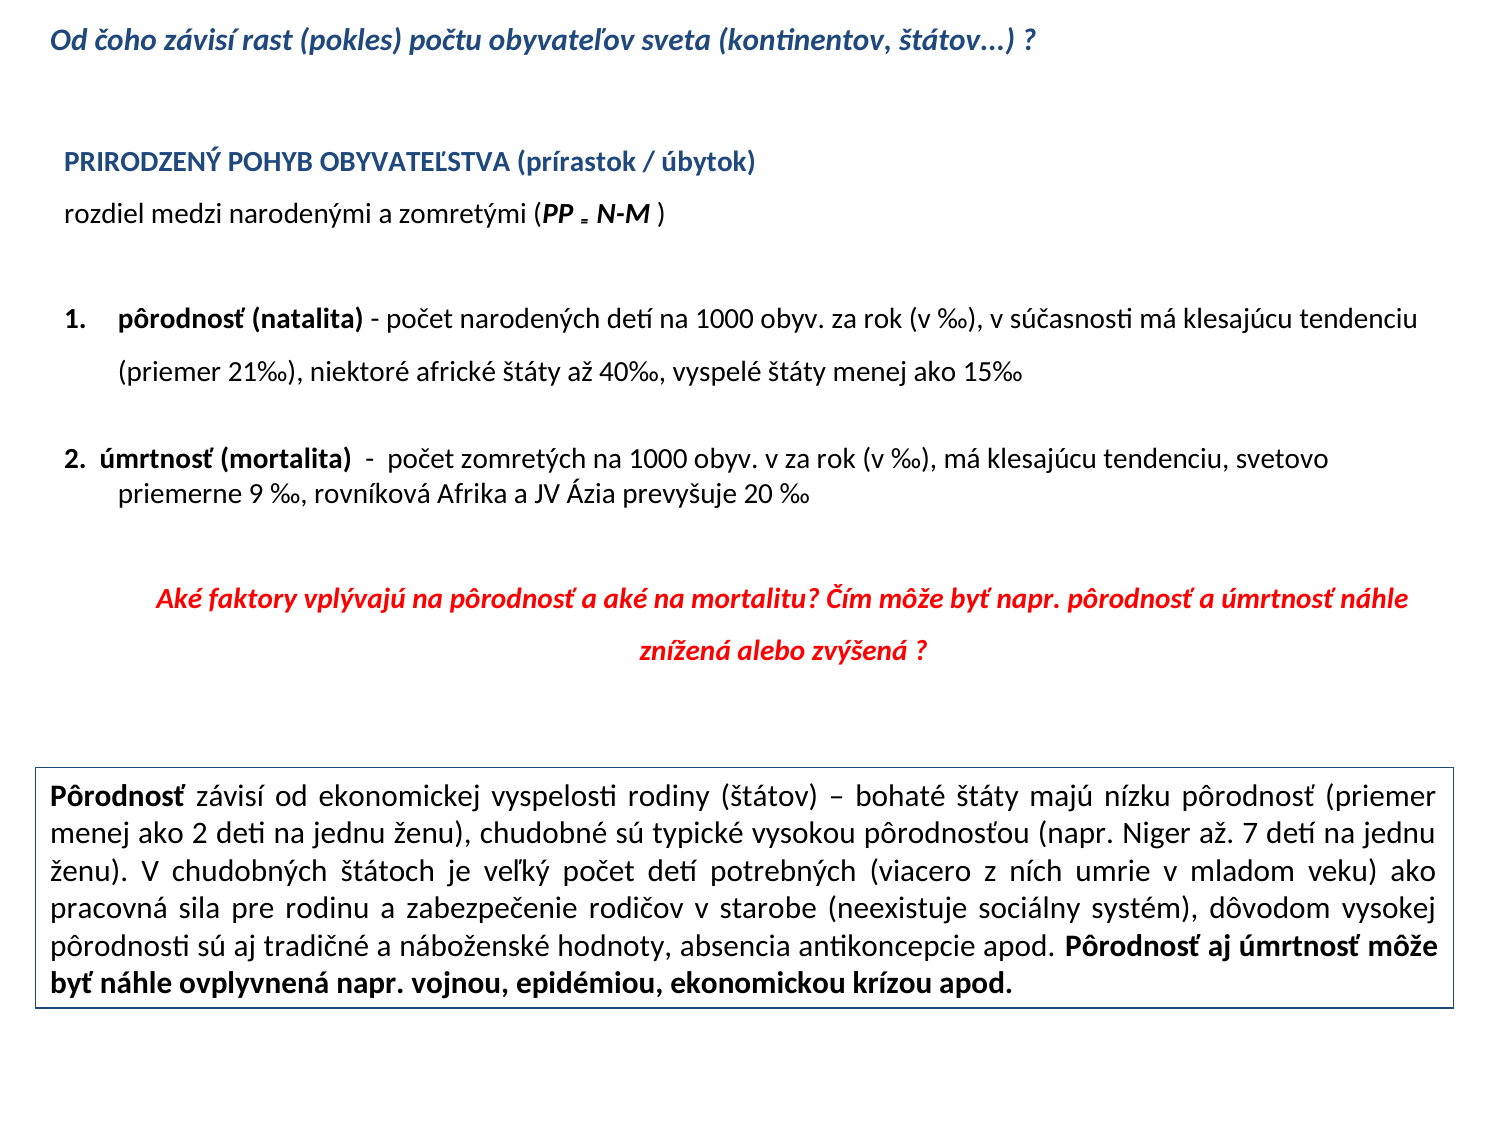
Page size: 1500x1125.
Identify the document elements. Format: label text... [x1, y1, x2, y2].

text_box PRIRODZENÝ POHYB OBYVATEĽSTVA (prírastok / úbytok) rozdiel medzi narodenými a zomretými (PP ₌ N-M ) pôrodnosť (natalita) - počet narodených detí na 1000 obyv. za rok (v ‰), v súčasnosti má klesajúcu tendenciu (priemer 21‰), niektoré africké štáty až 40‰, vyspelé štáty menej ako 15‰ 2. úmrtnosť (mortalita) - počet zomretých na 1000 obyv. v za rok (v ‰), má klesajúcu tendenciu, svetovo priemerne 9 ‰, rovníková Afrika a JV Ázia prevyšuje 20 ‰ Aké faktory vplývajú na pôrodnosť a aké na mortalitu? Čím môže byť napr. pôrodnosť a úmrtnosť náhle znížená alebo zvýšená ? [46, 117, 1465, 675]
text_box Pôrodnosť závisí od ekonomickej vyspelosti rodiny (štátov) – bohaté štáty majú nízku pôrodnosť (priemer menej ako 2 deti na jednu ženu), chudobné sú typické vysokou pôrodnosťou (napr. Niger až. 7 detí na jednu ženu). V chudobných štátoch je veľký počet detí potrebných (viacero z ních umrie v mladom veku) ako pracovná sila pre rodinu a zabezpečenie rodičov v starobe (neexistuje sociálny systém), dôvodom vysokej pôrodnosti sú aj tradičné a náboženské hodnoty, absencia antikoncepcie apod. Pôrodnosť aj úmrtnosť môže byť náhle ovplyvnená napr. vojnou, epidémiou, ekonomickou krízou apod. [35, 767, 1454, 1008]
text_box Od čoho závisí rast (pokles) počtu obyvateľov sveta (kontinentov, štátov...) ? [35, 11, 1465, 65]
